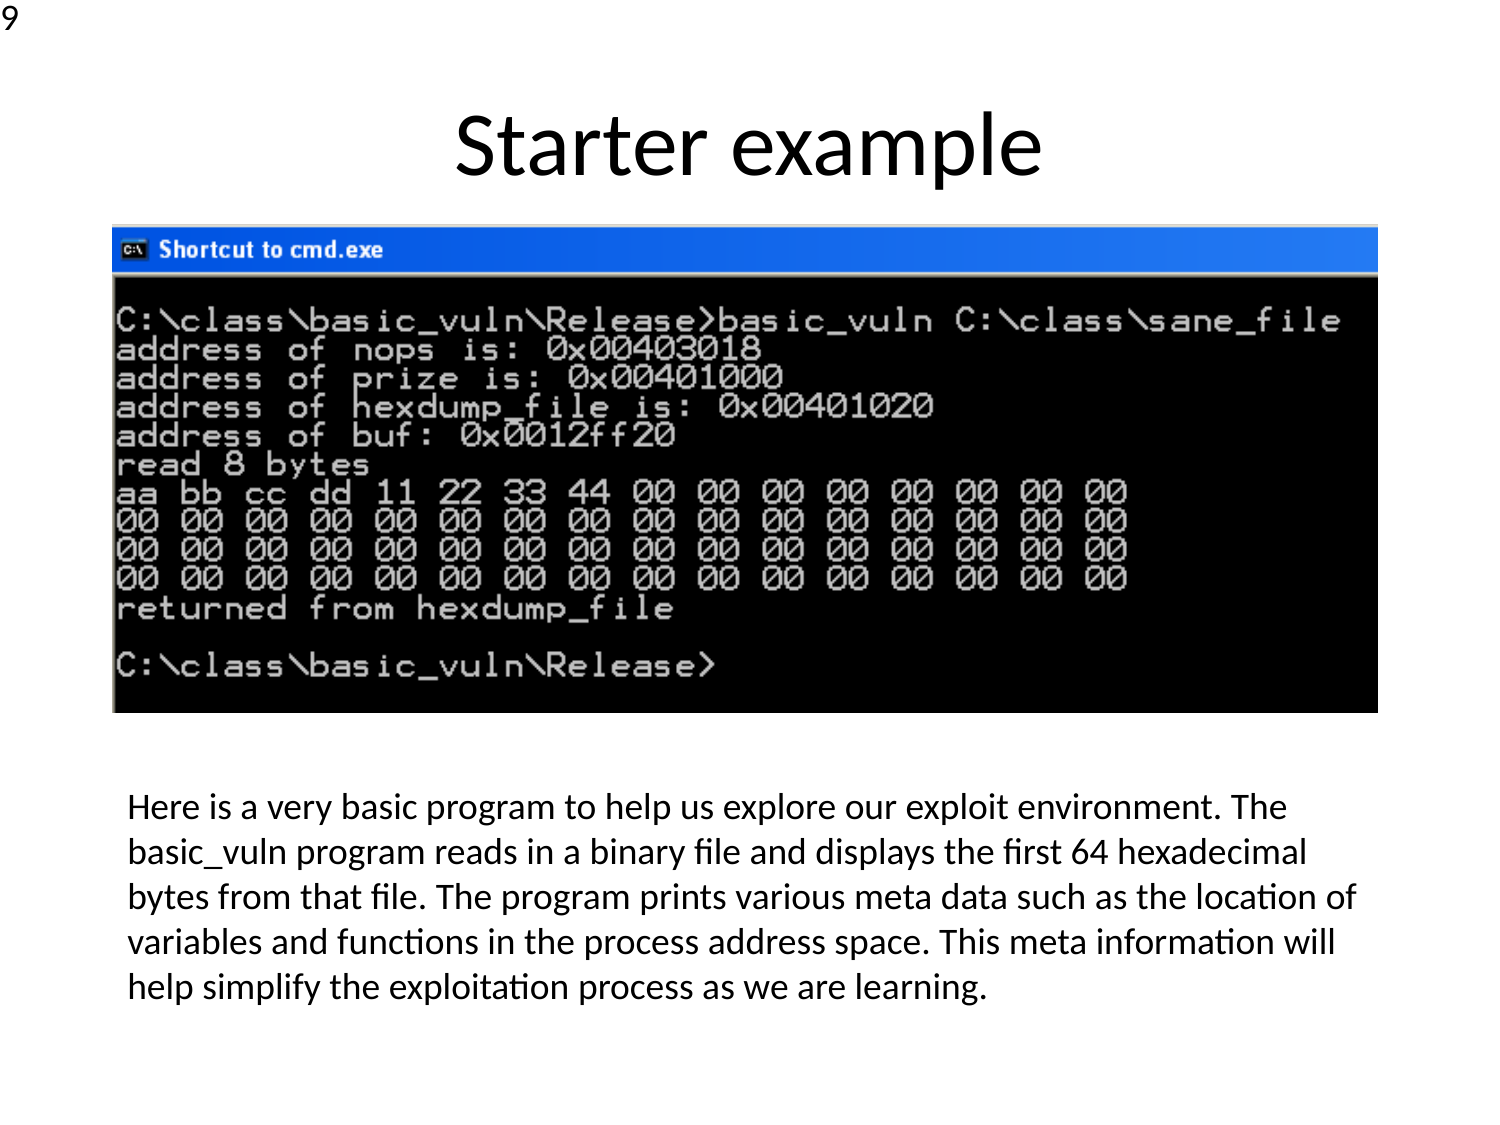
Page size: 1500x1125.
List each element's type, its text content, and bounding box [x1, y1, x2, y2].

title Starter example [75, 45, 1425, 233]
picture [112, 224, 1378, 713]
text_box Here is a very basic program to help us explore our exploit environment. The basic_vuln program reads in a binary file and displays the first 64 hexadecimal bytes from that file. The program prints various meta data such as the location of variables and functions in the process address space. This meta information will help simplify the exploitation process as we are learning. [112, 774, 1413, 1015]
